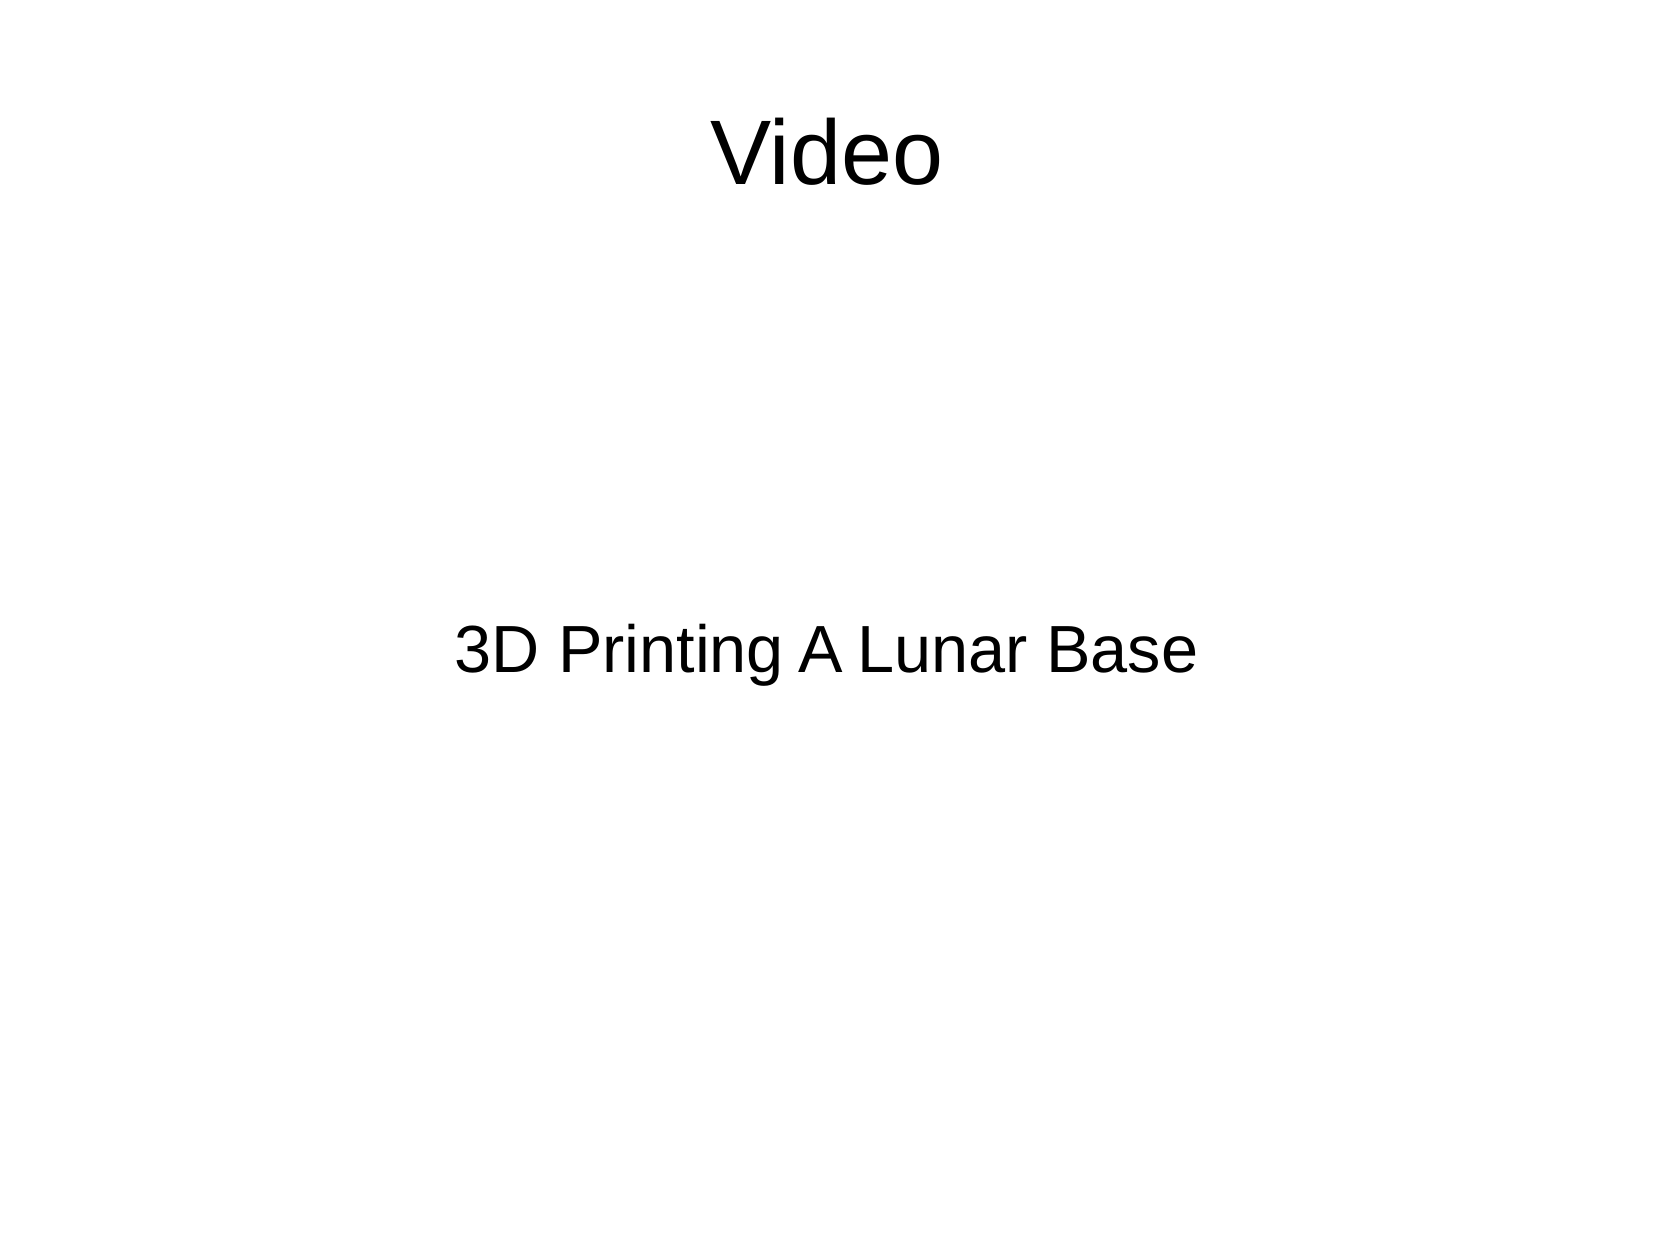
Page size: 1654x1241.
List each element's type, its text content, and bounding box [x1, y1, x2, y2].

subtitle 3D Printing A Lunar Base [82, 290, 1571, 1010]
title Video [82, 49, 1571, 257]
